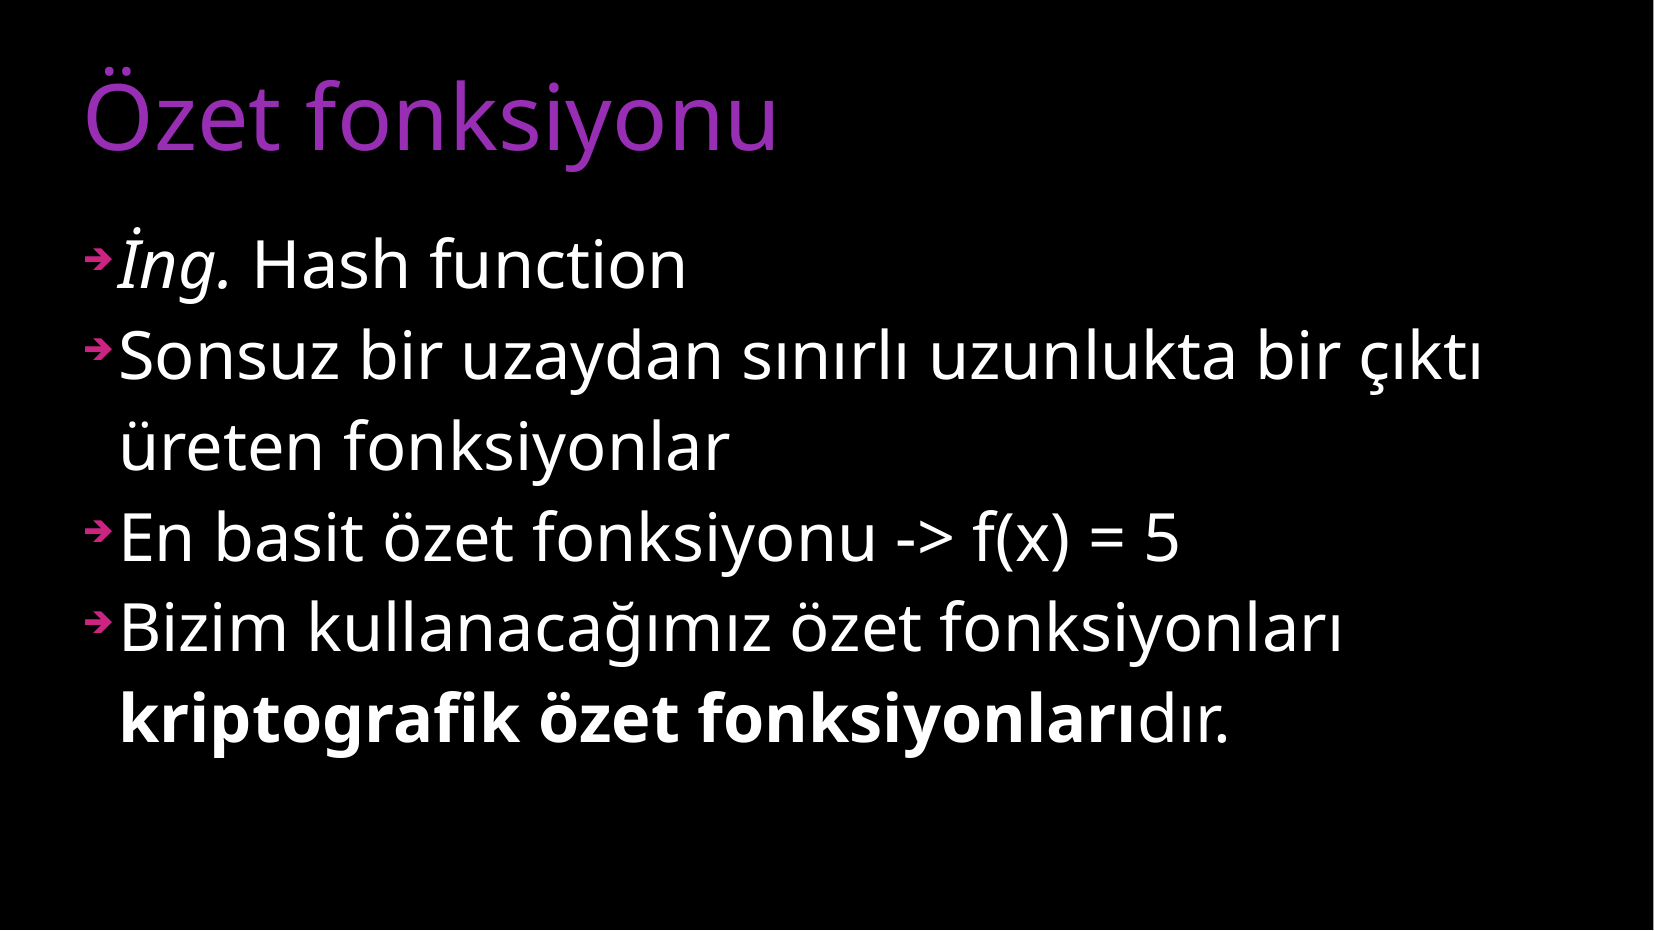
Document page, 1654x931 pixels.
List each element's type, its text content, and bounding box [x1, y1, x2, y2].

subtitle İng. Hash function Sonsuz bir uzaydan sınırlı uzunlukta bir çıktı üreten fonksiyonlar En basit özet fonksiyonu -> f(x) = 5 Bizim kullanacağımız özet fonksiyonları kriptografik özet fonksiyonlarıdır. [82, 217, 1571, 758]
title Özet fonksiyonu [82, 37, 1571, 193]
